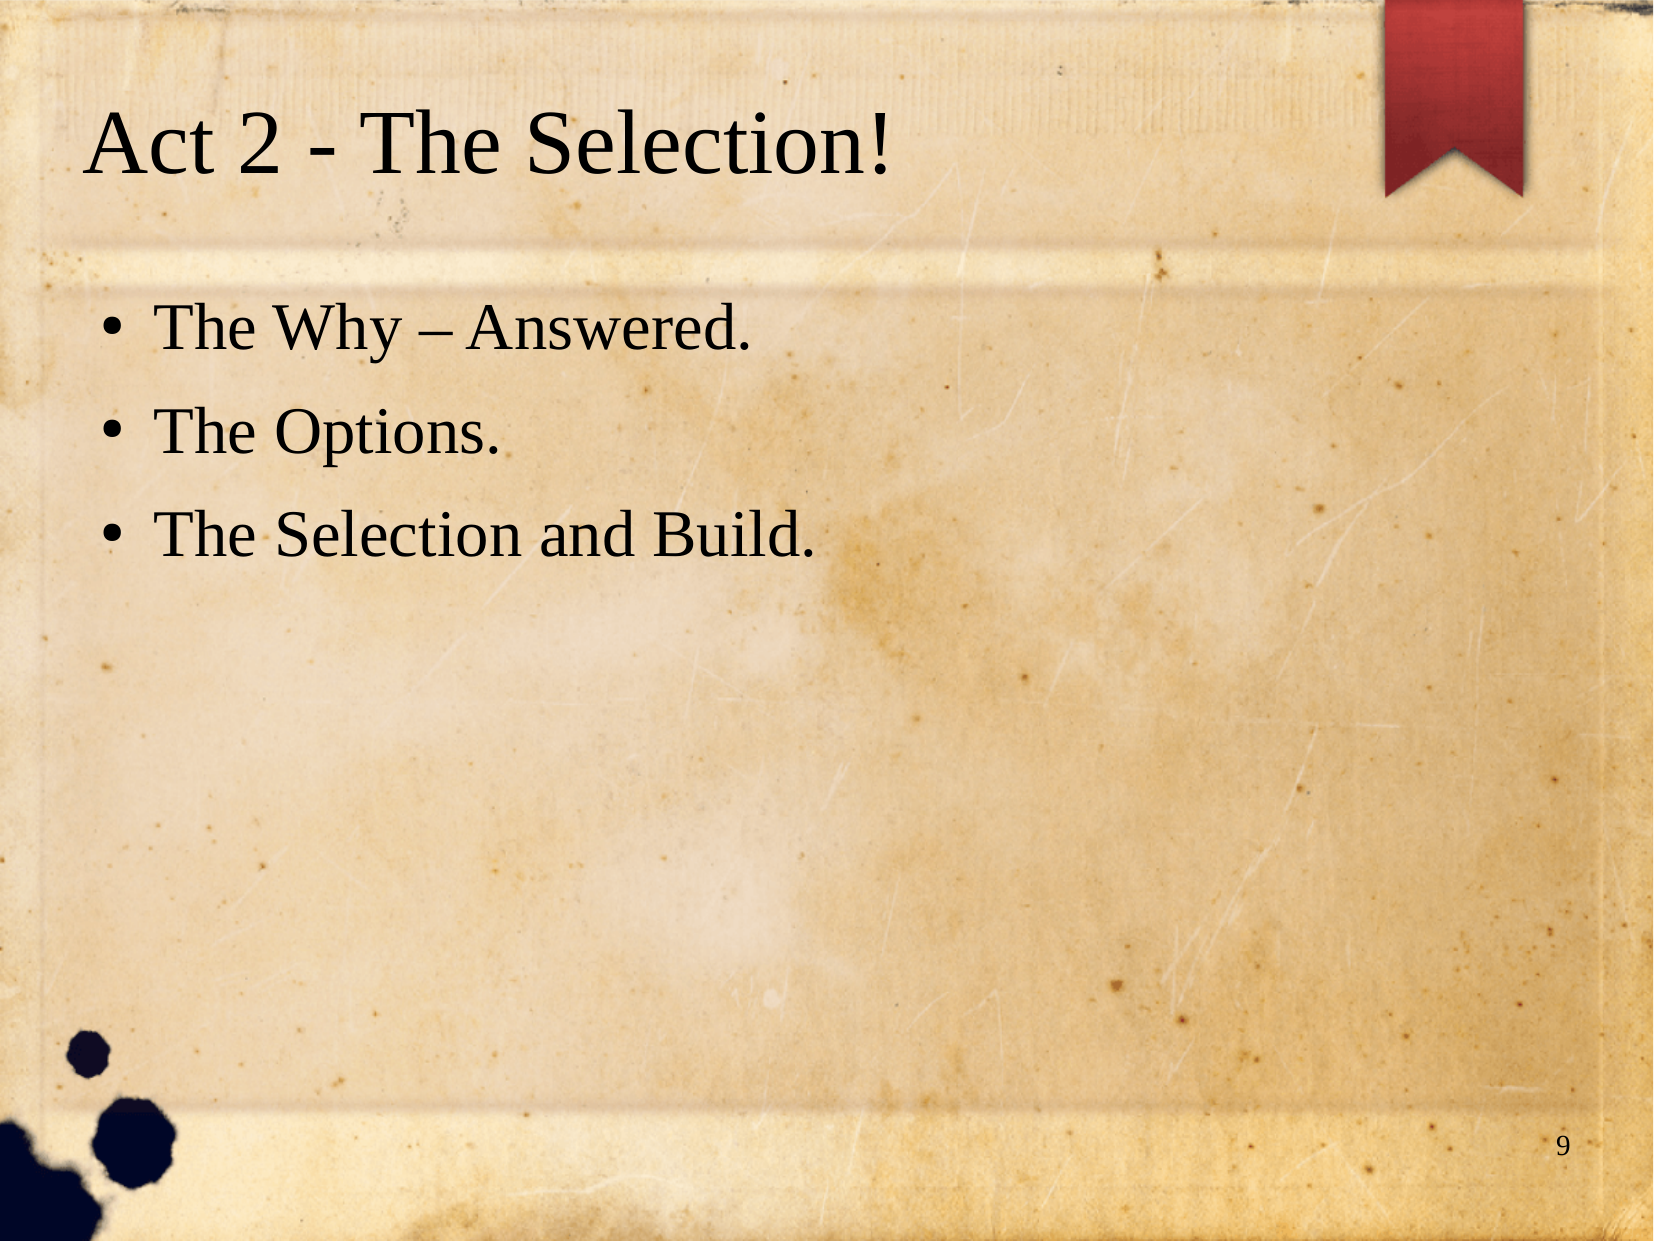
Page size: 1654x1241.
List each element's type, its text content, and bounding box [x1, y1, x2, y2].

list The Why – Answered. The Options. The Selection and Build. [82, 290, 1538, 1010]
picture [0, 0, 1654, 1241]
title Act 2 - The Selection! [82, 49, 1347, 237]
